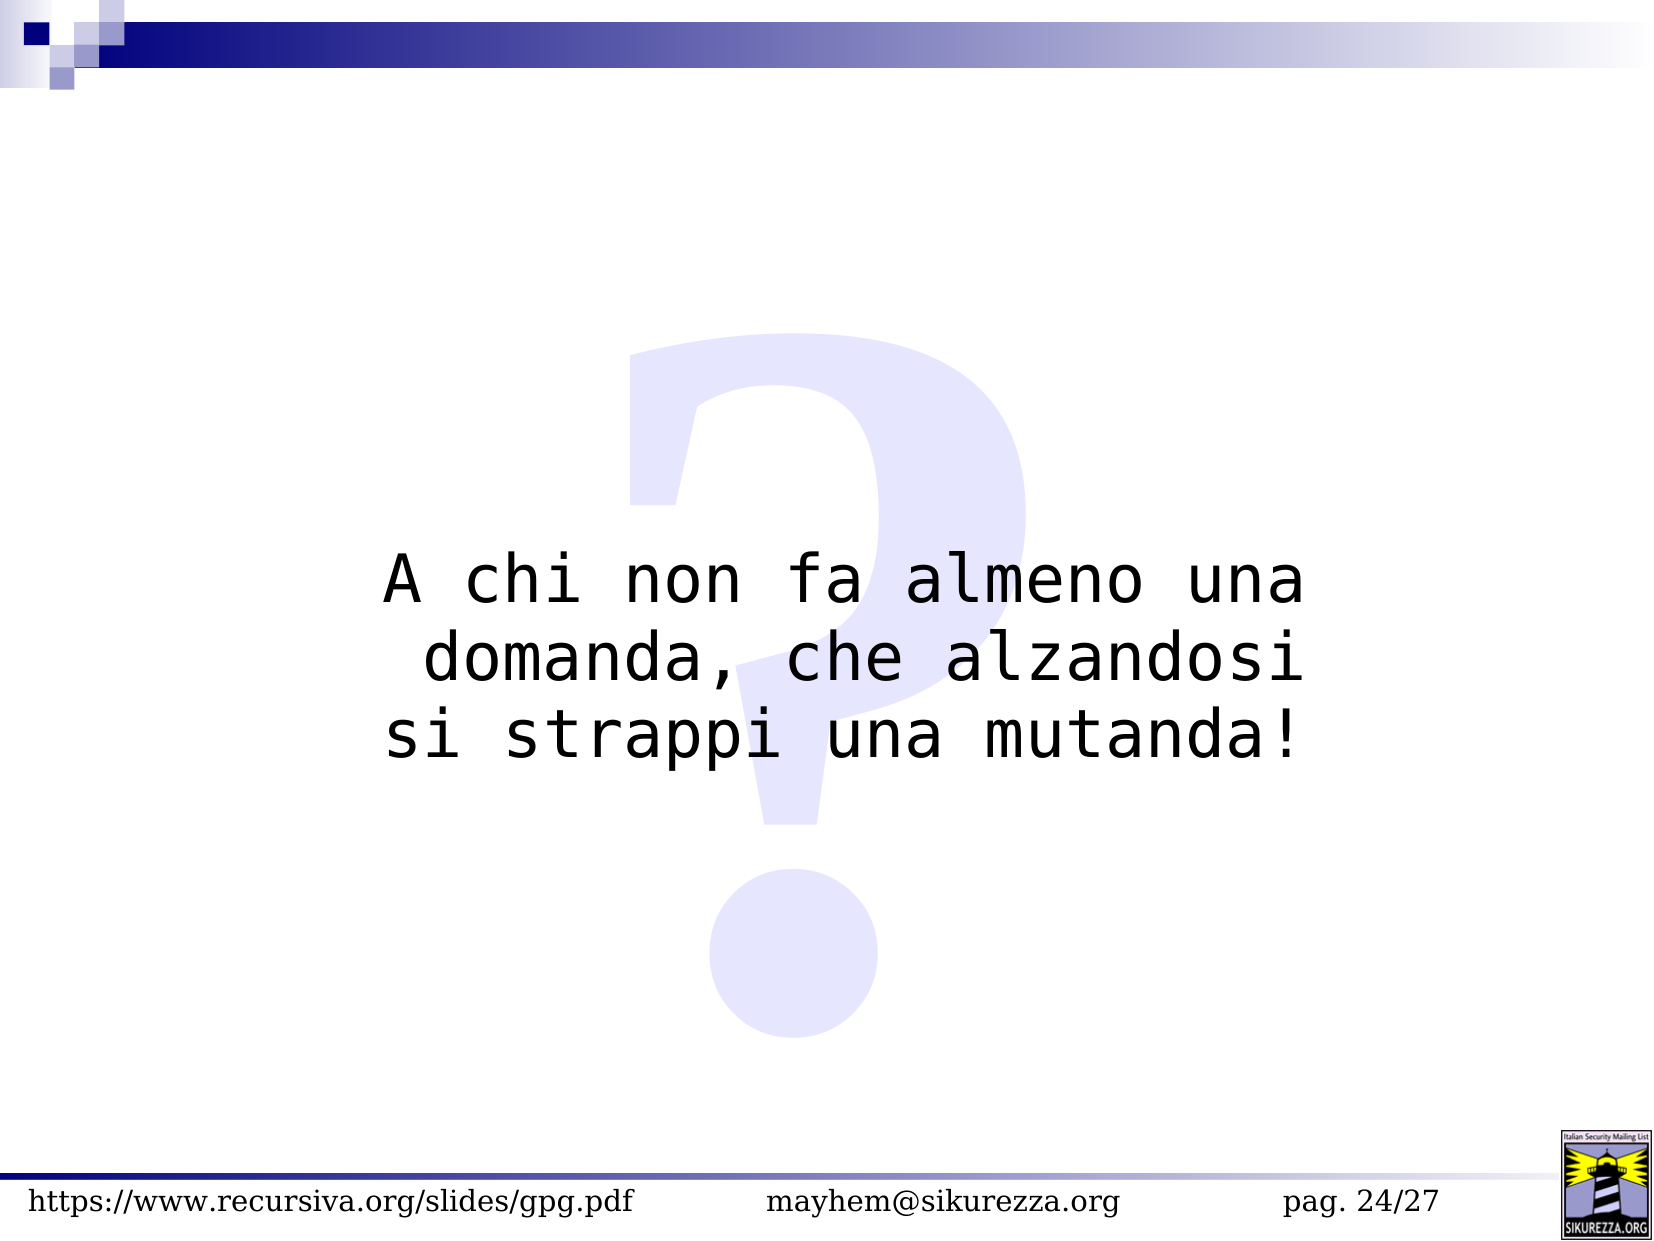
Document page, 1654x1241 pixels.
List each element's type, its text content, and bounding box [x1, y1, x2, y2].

picture [1534, 1128, 1654, 1241]
subtitle ? [121, 0, 1534, 344]
picture [0, 1173, 121, 1180]
subtitle ? [121, 1127, 1534, 1241]
text_box A chi non fa almeno una domanda, che alzandosi si strappi una mutanda! [121, 344, 1534, 1127]
